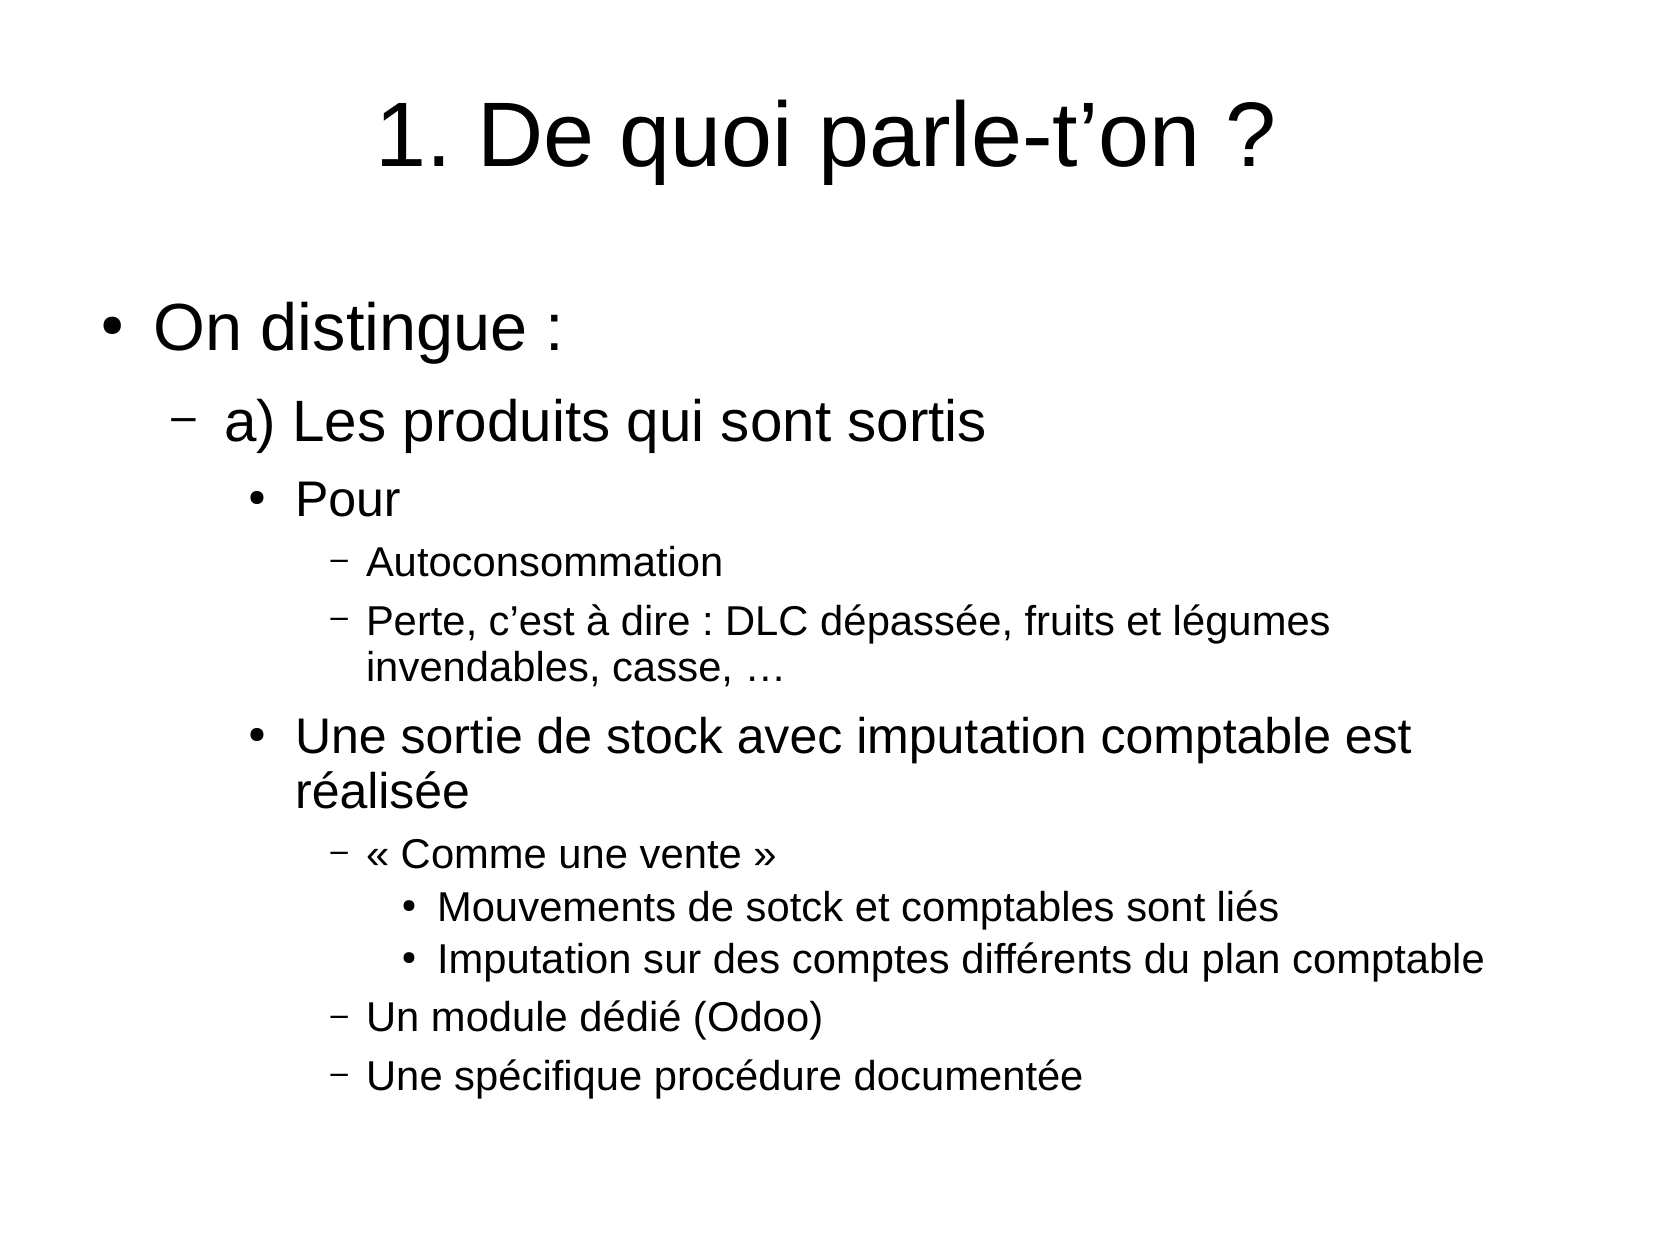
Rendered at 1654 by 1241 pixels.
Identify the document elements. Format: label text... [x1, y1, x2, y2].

list On distingue : a) Les produits qui sont sortis Pour Autoconsommation Perte, c’est à dire : DLC dépassée, fruits et légumes invendables, casse, … Une sortie de stock avec imputation comptable est réalisée « Comme une vente » Mouvements de sotck et comptables sont liés Imputation sur des comptes différents du plan comptable Un module dédié (Odoo) Une spécifique procédure documentée [82, 290, 1571, 1205]
title 1. De quoi parle-t’on ? [82, 31, 1571, 239]
